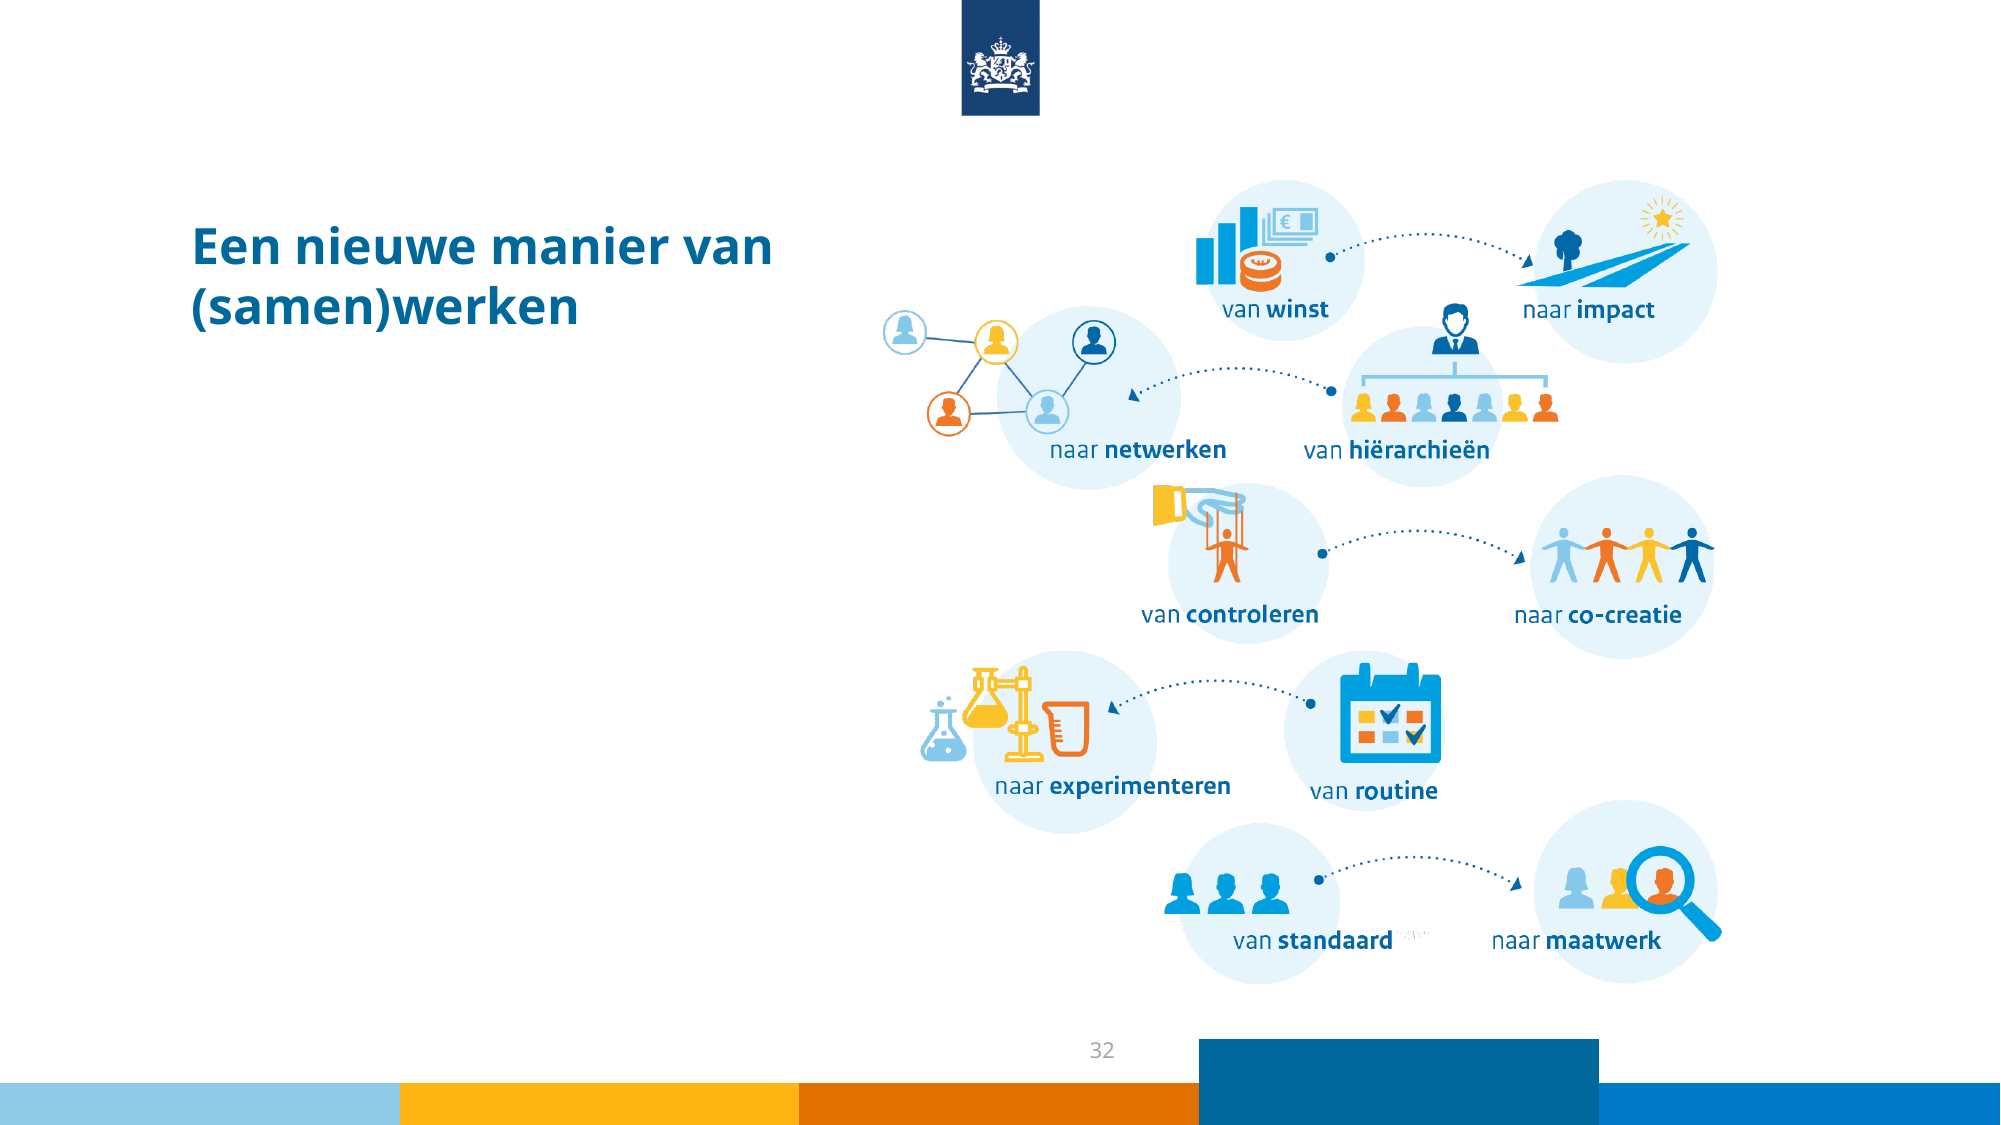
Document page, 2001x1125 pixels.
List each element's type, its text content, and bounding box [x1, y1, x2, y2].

picture [799, 137, 1823, 1040]
text_box [0, 1074, 2000, 1125]
text_box Een nieuwe manier van (samen)werken [177, 206, 799, 343]
text_box 32 [1074, 1020, 1897, 1074]
